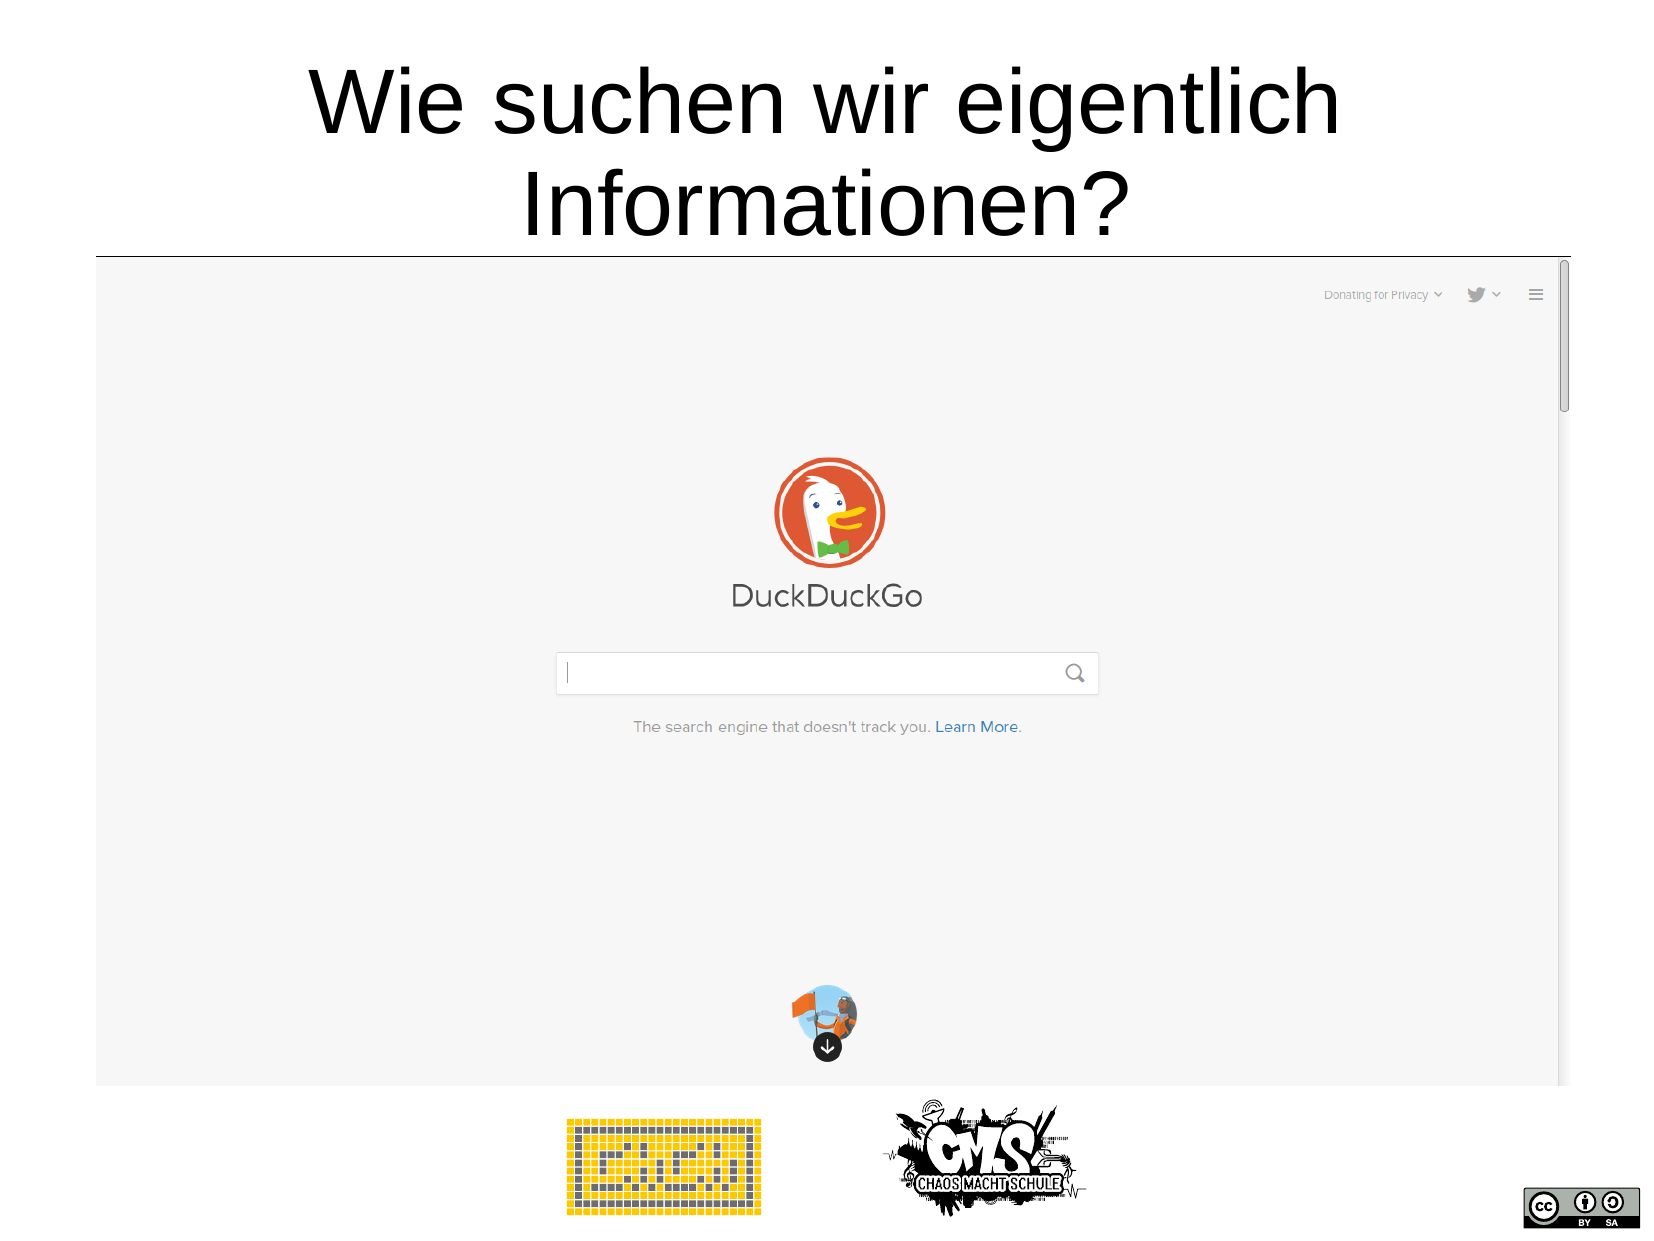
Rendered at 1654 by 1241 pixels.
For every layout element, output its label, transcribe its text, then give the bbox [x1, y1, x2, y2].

picture [96, 256, 1571, 1086]
title Wie suchen wir eigentlich Informationen? [82, 49, 1571, 257]
